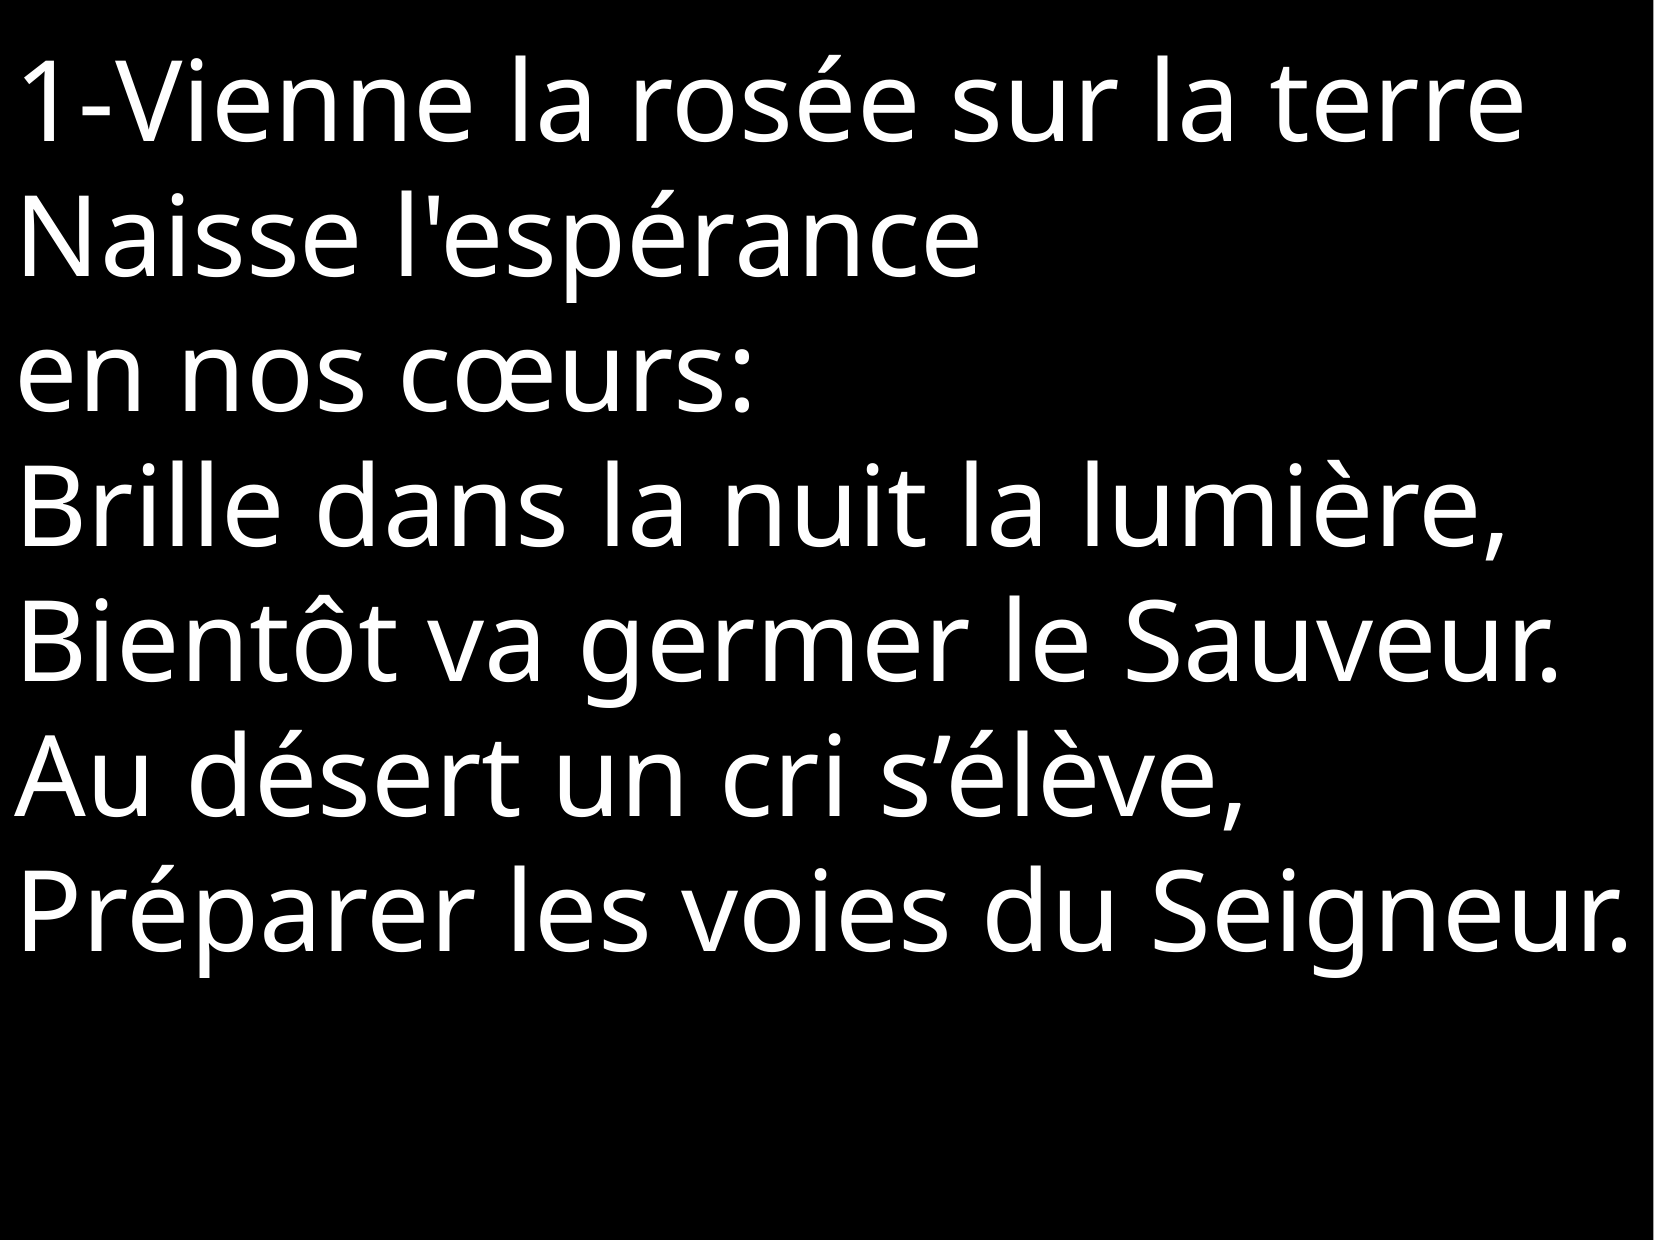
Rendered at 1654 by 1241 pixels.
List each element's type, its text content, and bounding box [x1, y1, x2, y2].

subtitle 1-Vienne la rosée sur la terre Naisse l'espérance en nos cœurs: Brille dans la nuit la lumière, Bientôt va germer le Sauveur. Au désert un cri s’élève, Préparer les voies du Seigneur. [0, 21, 1654, 1241]
